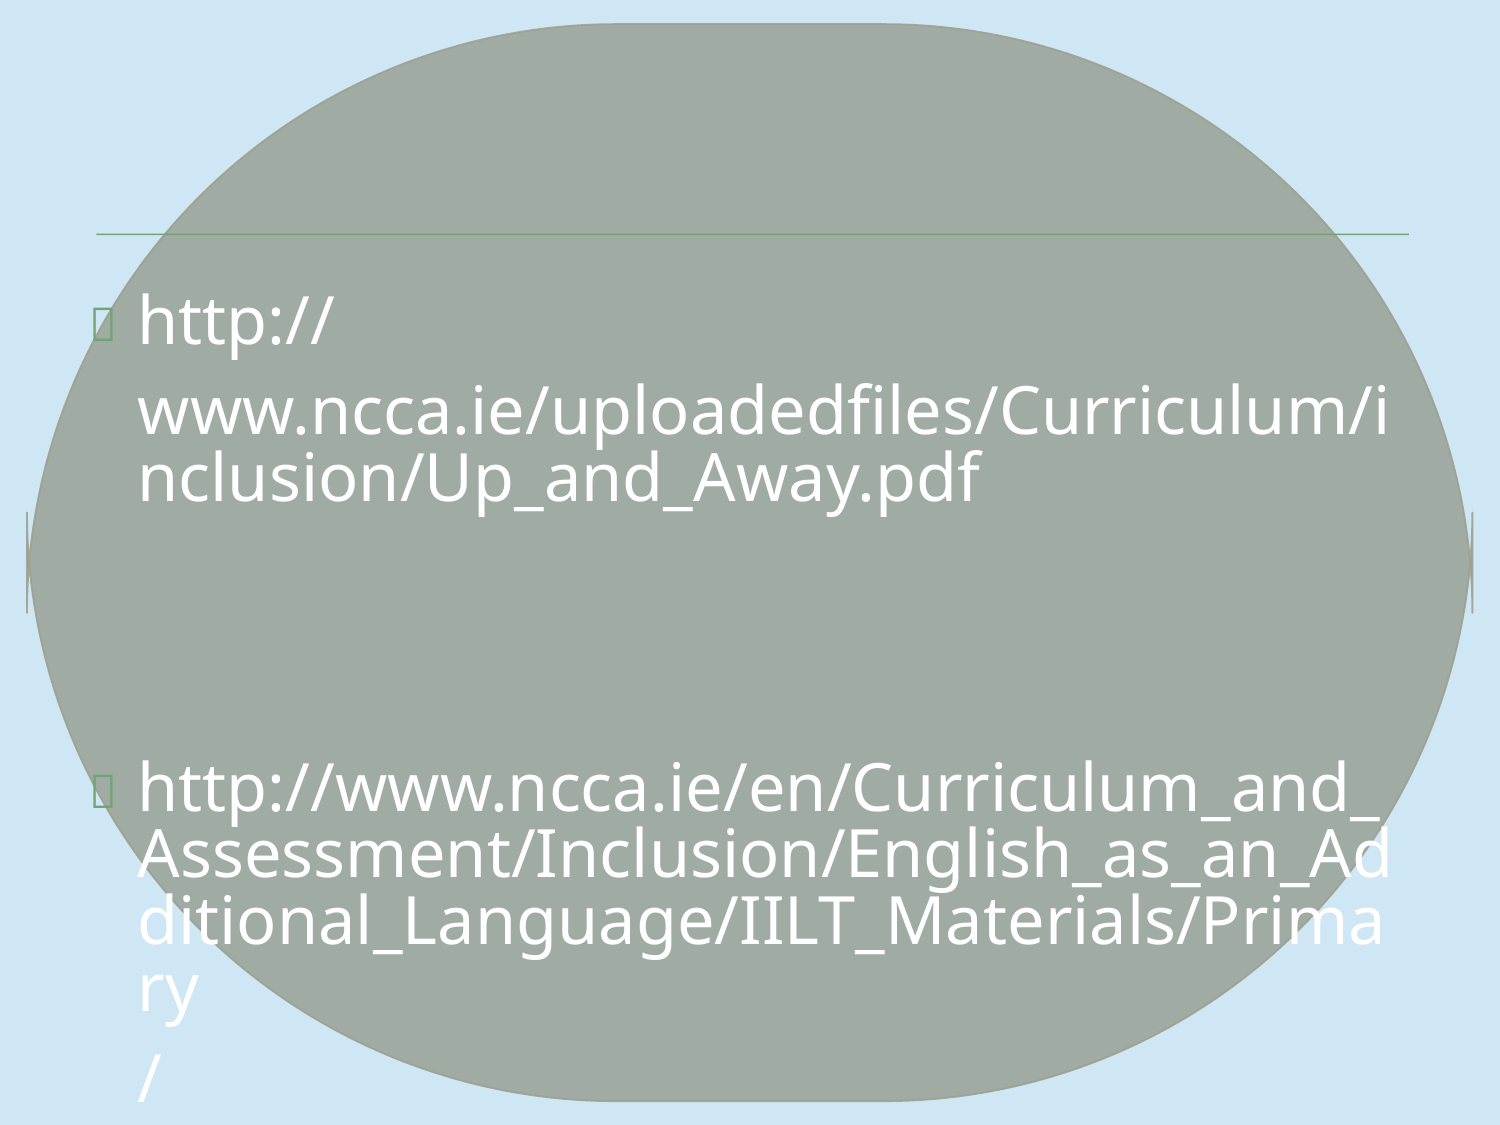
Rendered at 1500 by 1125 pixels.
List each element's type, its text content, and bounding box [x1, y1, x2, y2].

list http://www.ncca.ie/uploadedfiles/Curriculum/inclusion/Up_and_Away.pdf http://www.ncca.ie/en/Curriculum_and_Assessment/Inclusion/English_as_an_Additional_Language/IILT_Materials/Primary/ [75, 270, 1425, 1013]
title [75, 41, 1425, 230]
